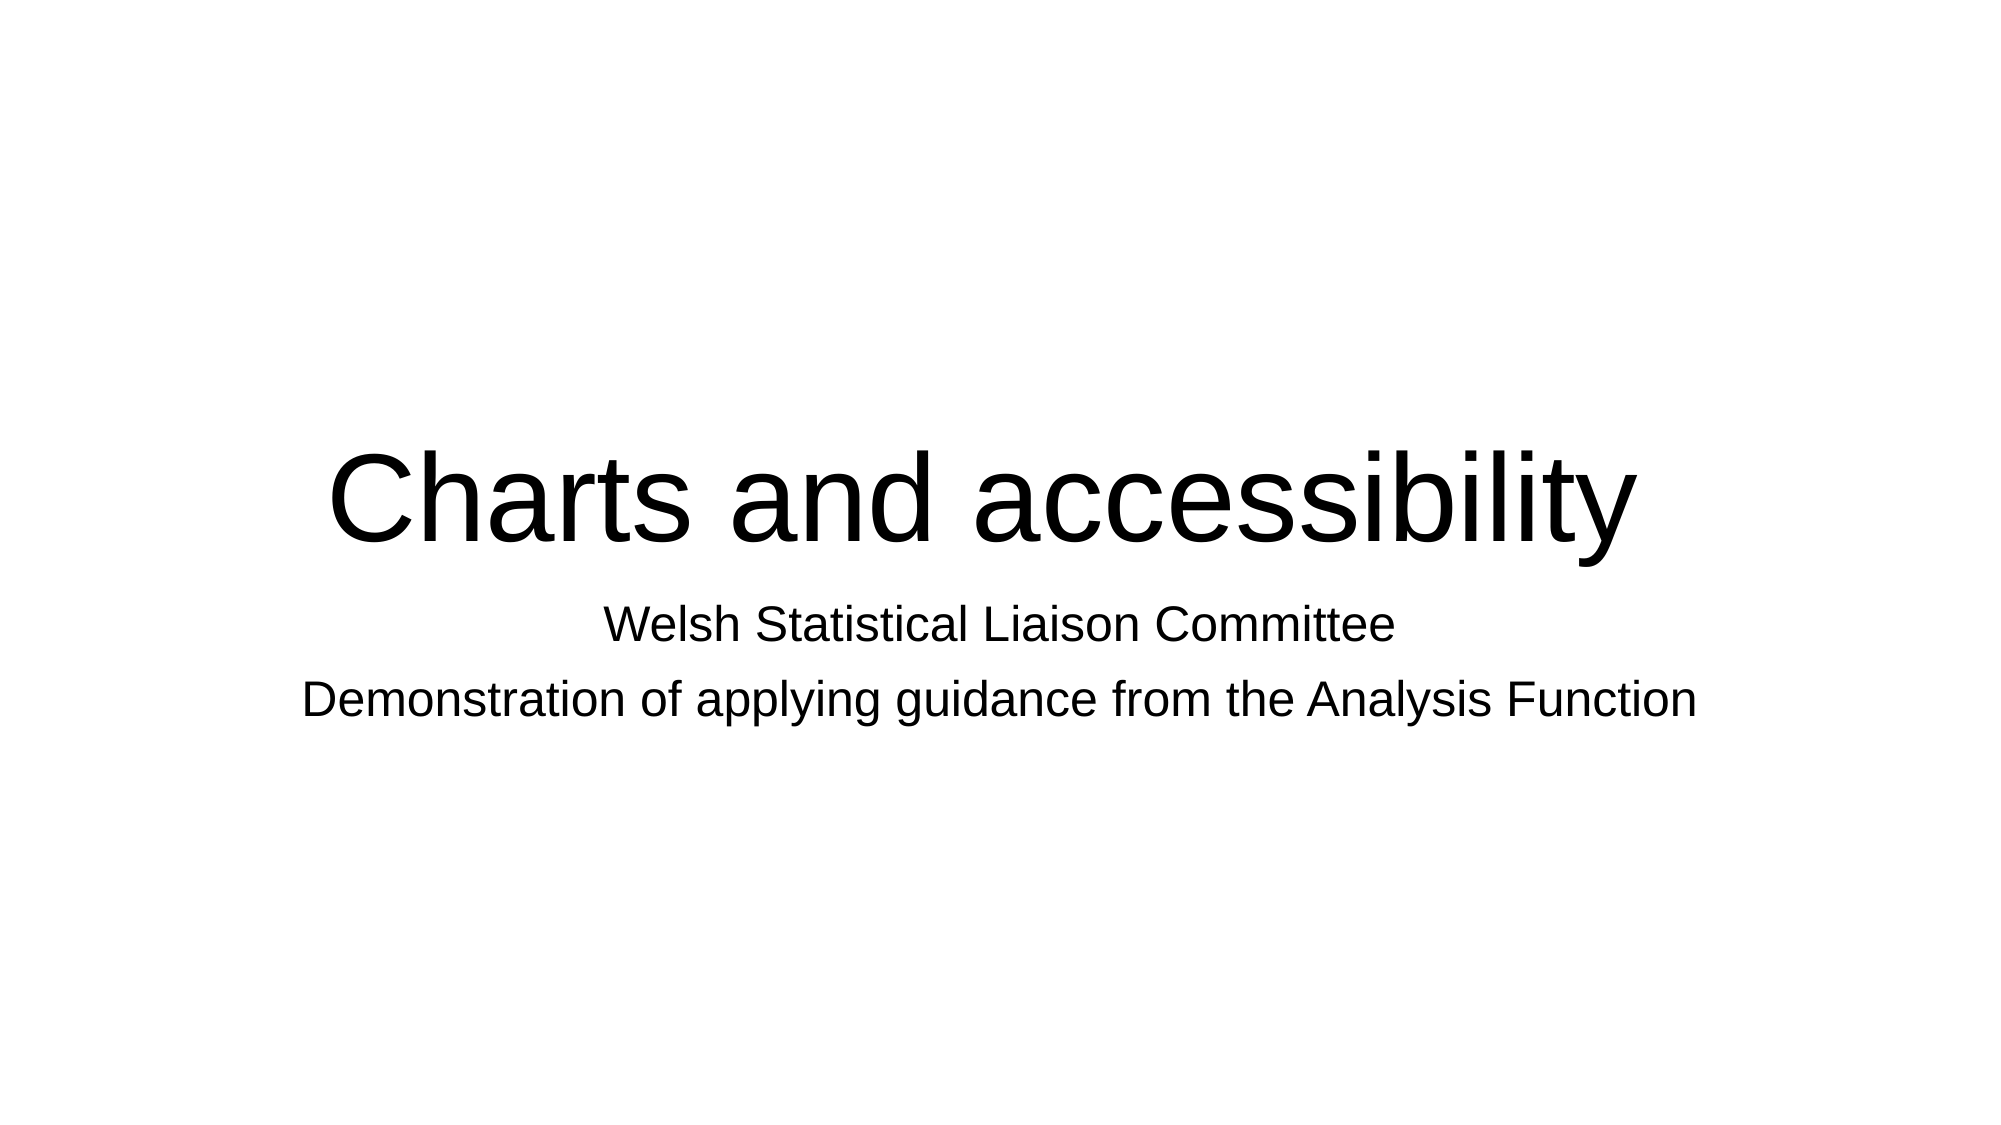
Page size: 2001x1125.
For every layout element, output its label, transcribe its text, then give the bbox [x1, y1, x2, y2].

subtitle Welsh Statistical Liaison Committee Demonstration of applying guidance from the Analysis Function [249, 590, 1750, 863]
title Charts and accessibility [249, 184, 1750, 576]
